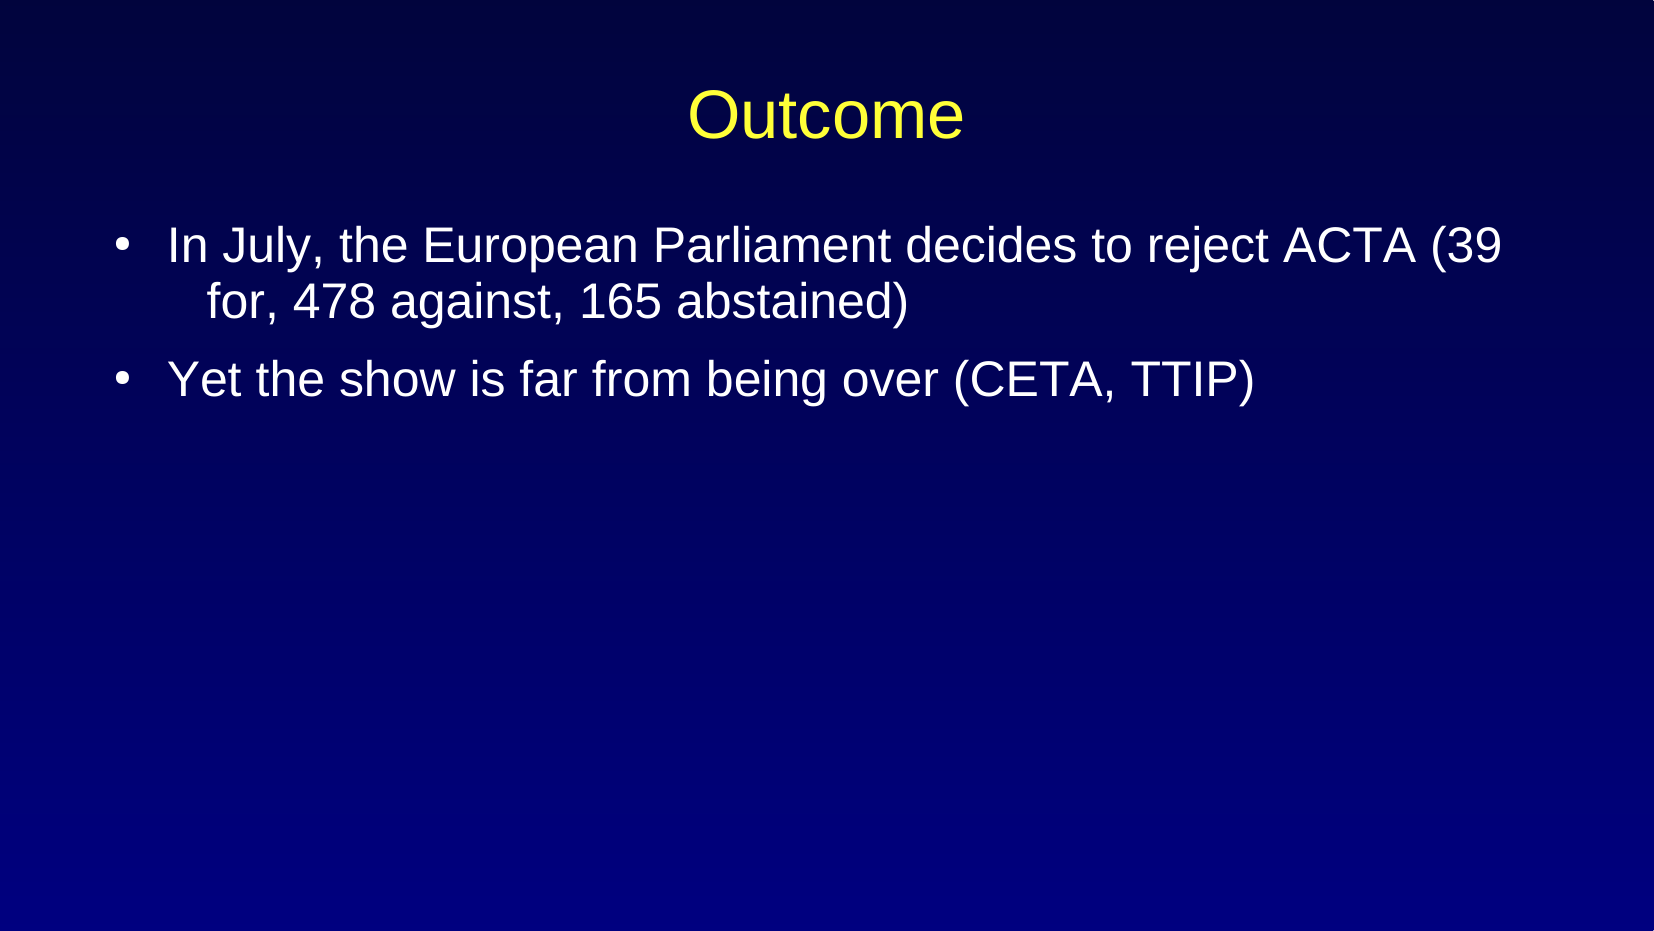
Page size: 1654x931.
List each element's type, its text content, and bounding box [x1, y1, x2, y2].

list In July, the European Parliament decides to reject ACTA (39 for, 478 against, 165 abstained) Yet the show is far from being over (CETA, TTIP) [82, 217, 1571, 758]
title Outcome [82, 37, 1571, 193]
